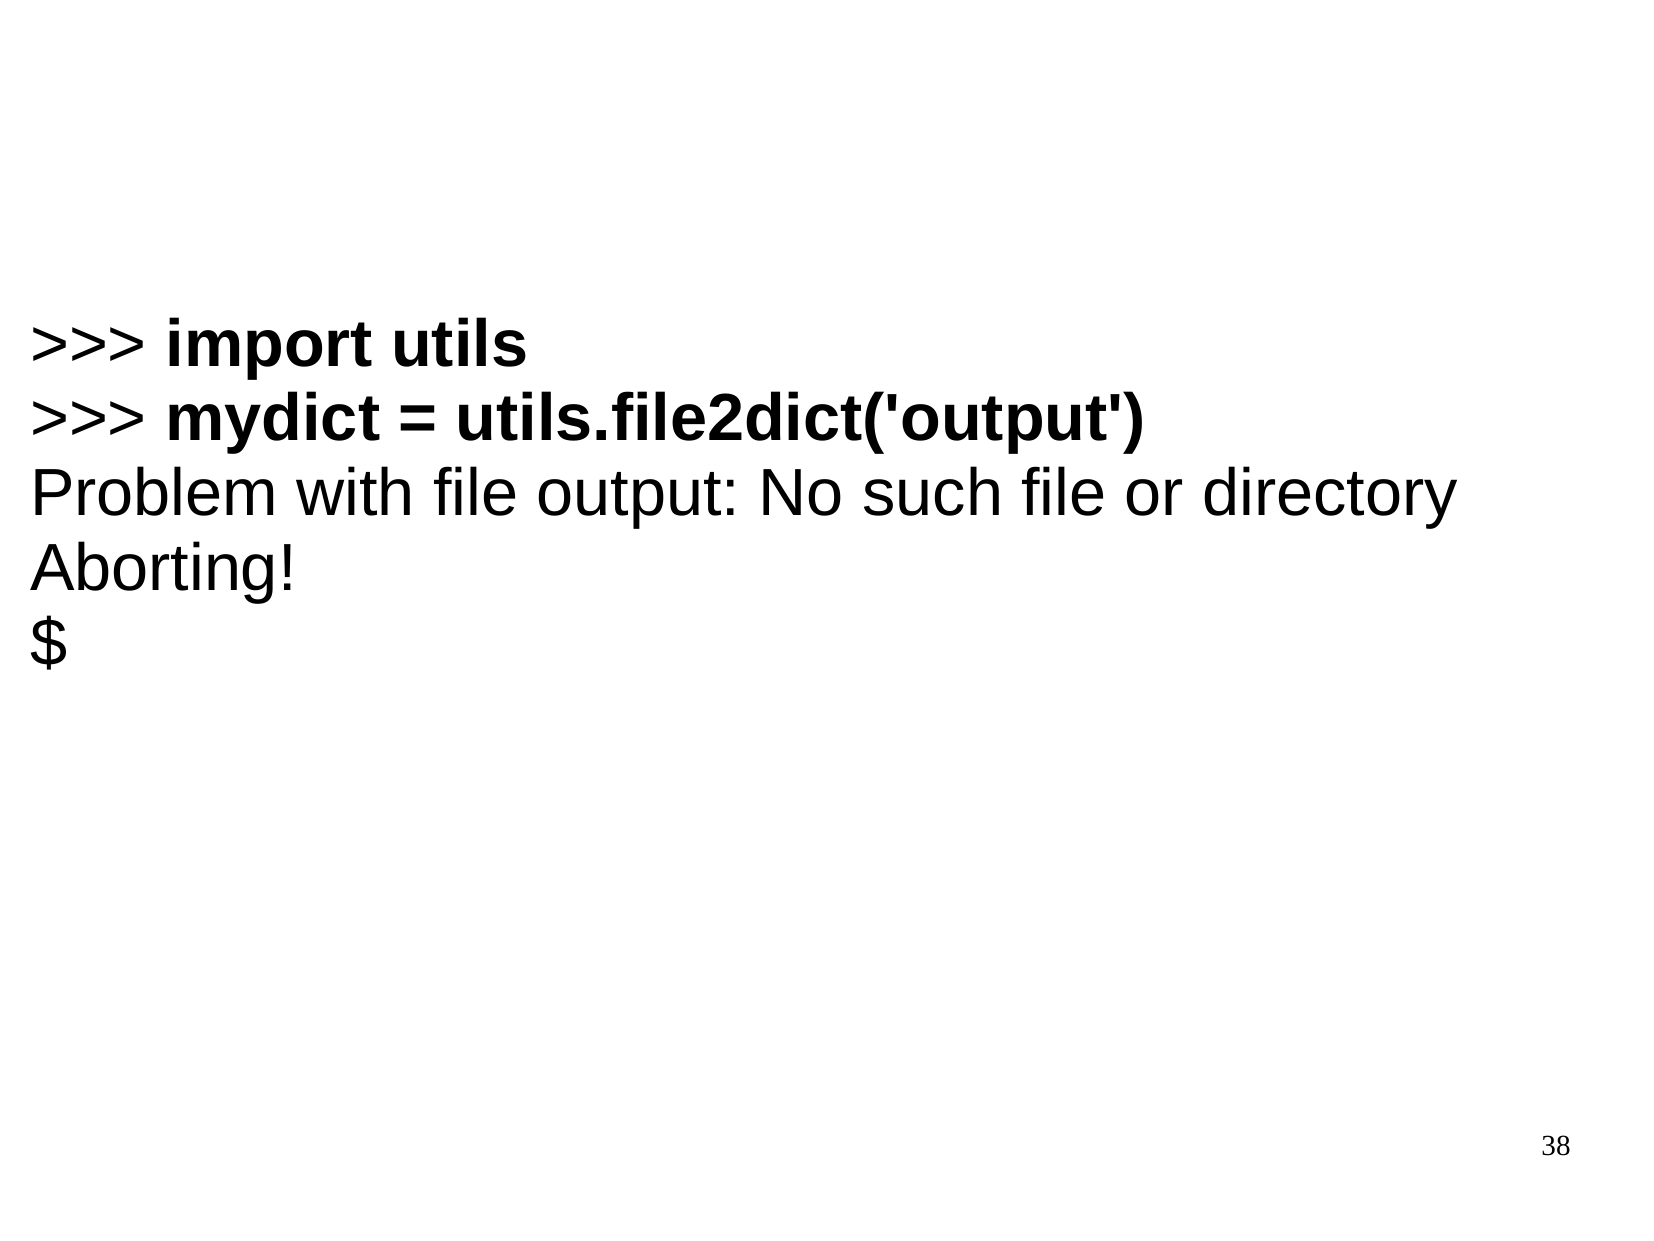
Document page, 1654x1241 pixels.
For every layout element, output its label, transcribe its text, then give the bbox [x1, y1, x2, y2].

text_box >>> import utils >>> mydict = utils.file2dict('output') Problem with file output: No such file or directory Aborting! $ [12, 295, 1478, 690]
